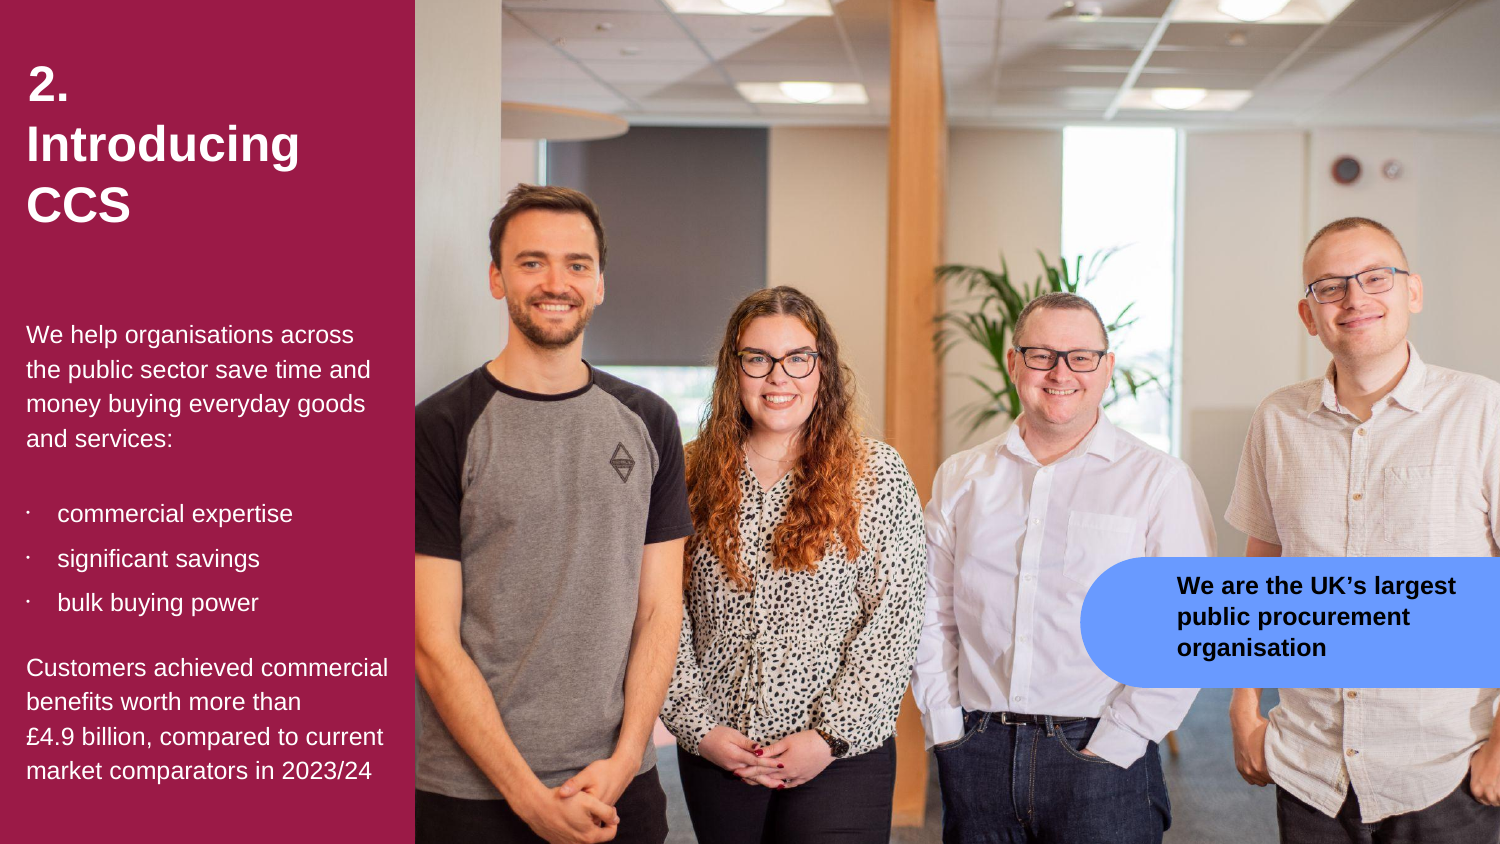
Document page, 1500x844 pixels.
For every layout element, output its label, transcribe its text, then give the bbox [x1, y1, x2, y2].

text_box We are the UK’s largest public procurement organisation [1176, 569, 1475, 672]
title 2. Introducing CCS [26, 50, 414, 273]
text_box We help organisations across the public sector save time and money buying everyday goods and services: commercial expertise significant savings bulk buying power Customers achieved commercial benefits worth more than £4.9 billion, compared to current market comparators in 2023/24 [26, 314, 395, 823]
